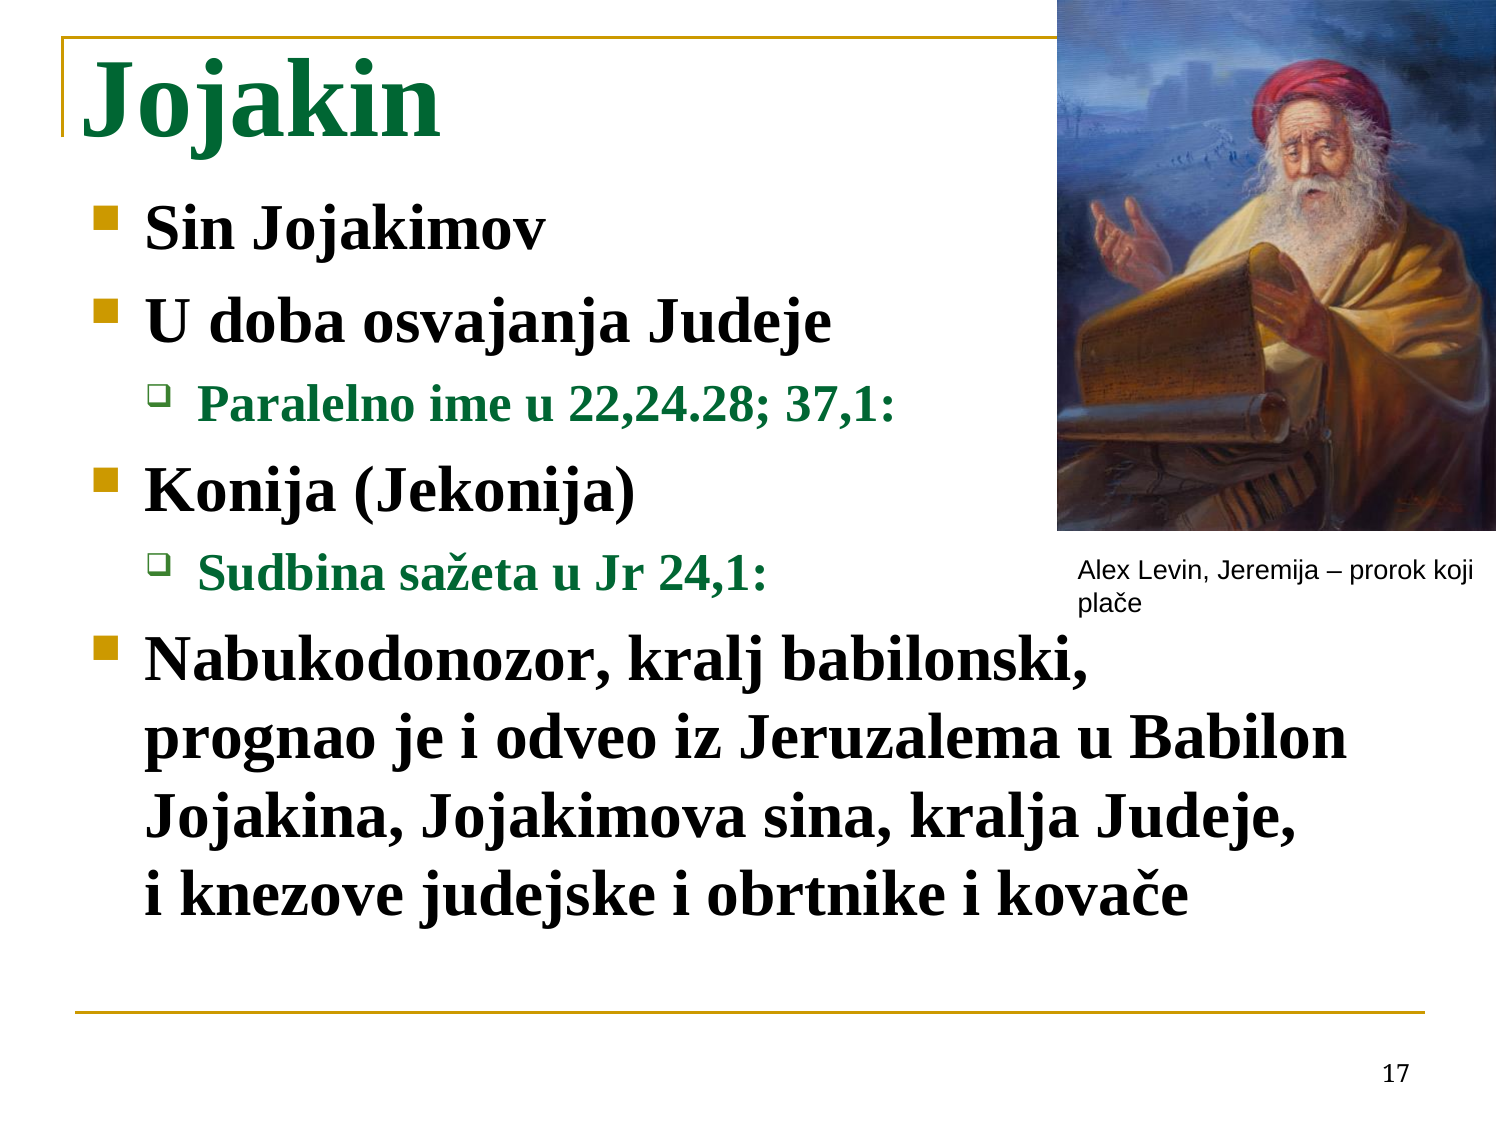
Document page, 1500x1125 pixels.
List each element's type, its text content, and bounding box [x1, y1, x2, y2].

title Jojakin [64, 16, 1057, 203]
text_box <number> [1074, 1024, 1426, 1100]
text_box Alex Levin, Jeremija – prorok koji plače [1062, 545, 1500, 626]
picture [1057, 0, 1496, 531]
list Sin Jojakimov U doba osvajanja Judeje Paralelno ime u 22,24.28; 37,1: Konija (Jekonija) Sudbina sažeta u Jr 24,1: Nabukodonozor, kralj babilonski, prognao je i odveo iz Jeruzalema u Babilon Jojakina, Jojakimova sina, kralja Judeje, i knezove judejske i obrtnike i kovače [74, 177, 1376, 1006]
